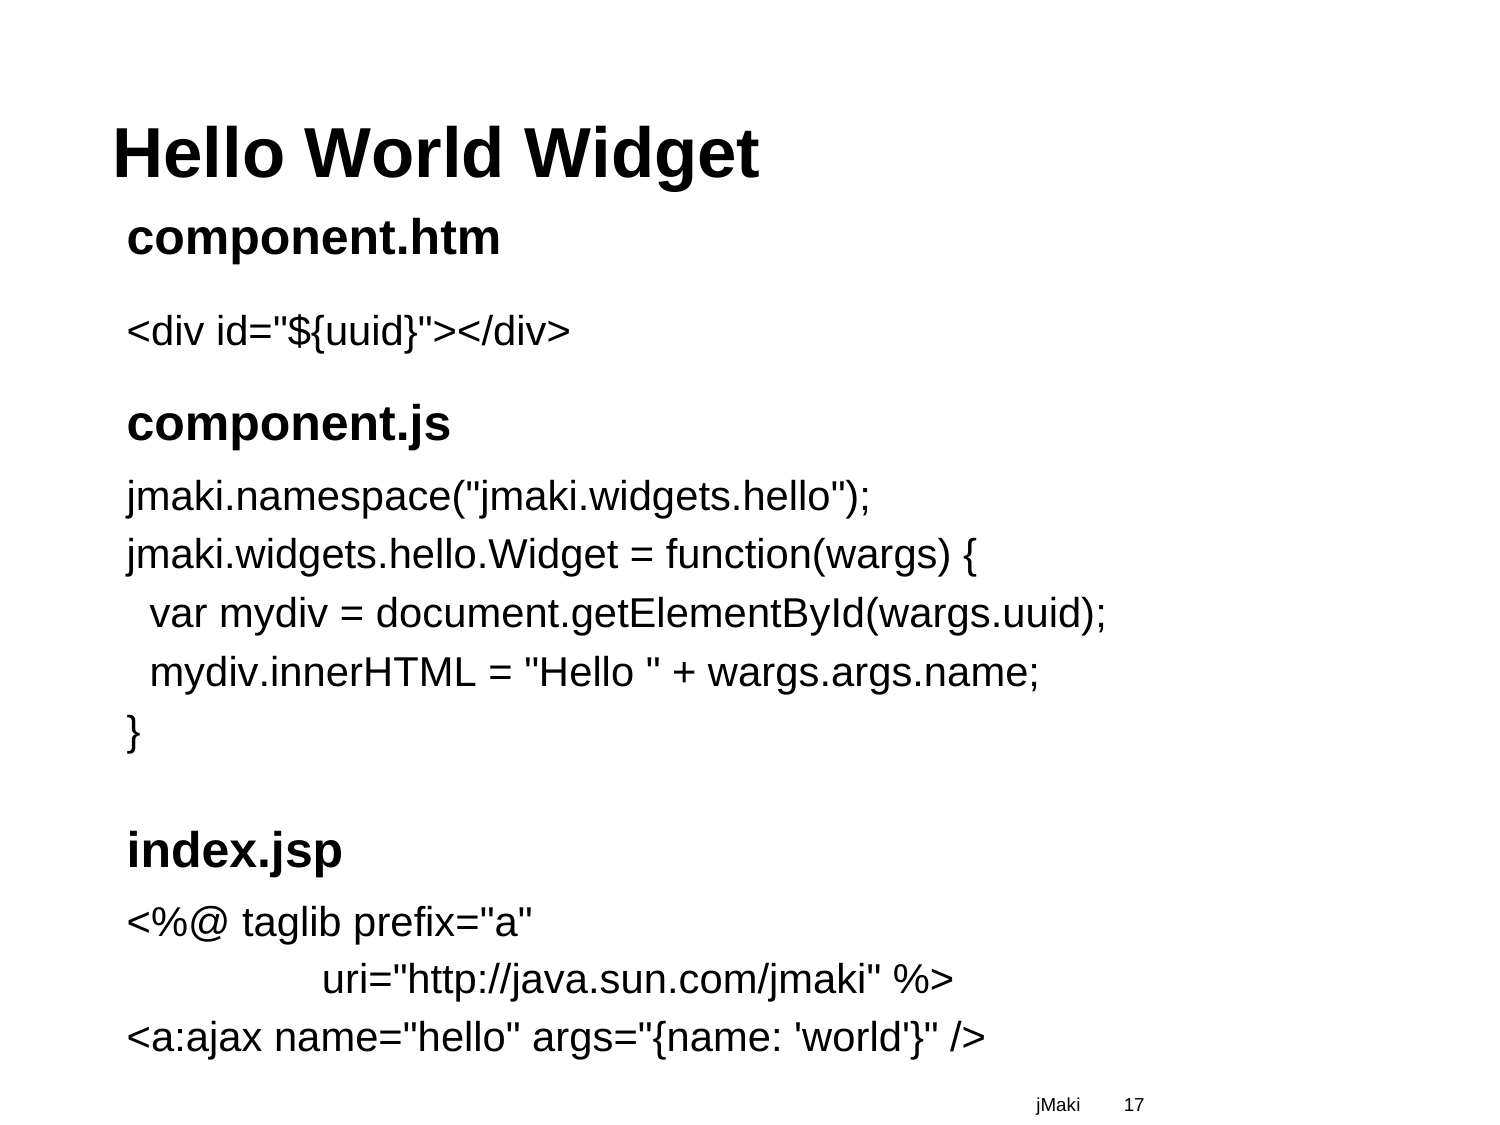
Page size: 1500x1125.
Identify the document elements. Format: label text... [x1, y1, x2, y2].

title Hello World Widget [112, 111, 1417, 271]
list component.htm <div id="${uuid}"></div> component.js jmaki.namespace("jmaki.widgets.hello"); jmaki.widgets.hello.Widget = function(wargs) { var mydiv = document.getElementById(wargs.uuid); mydiv.innerHTML = "Hello " + wargs.args.name; } index.jsp <%@ taglib prefix="a" uri="http://java.sun.com/jmaki" %> <a:ajax name="hello" args="{name: 'world'}" /> [111, 205, 1472, 1125]
